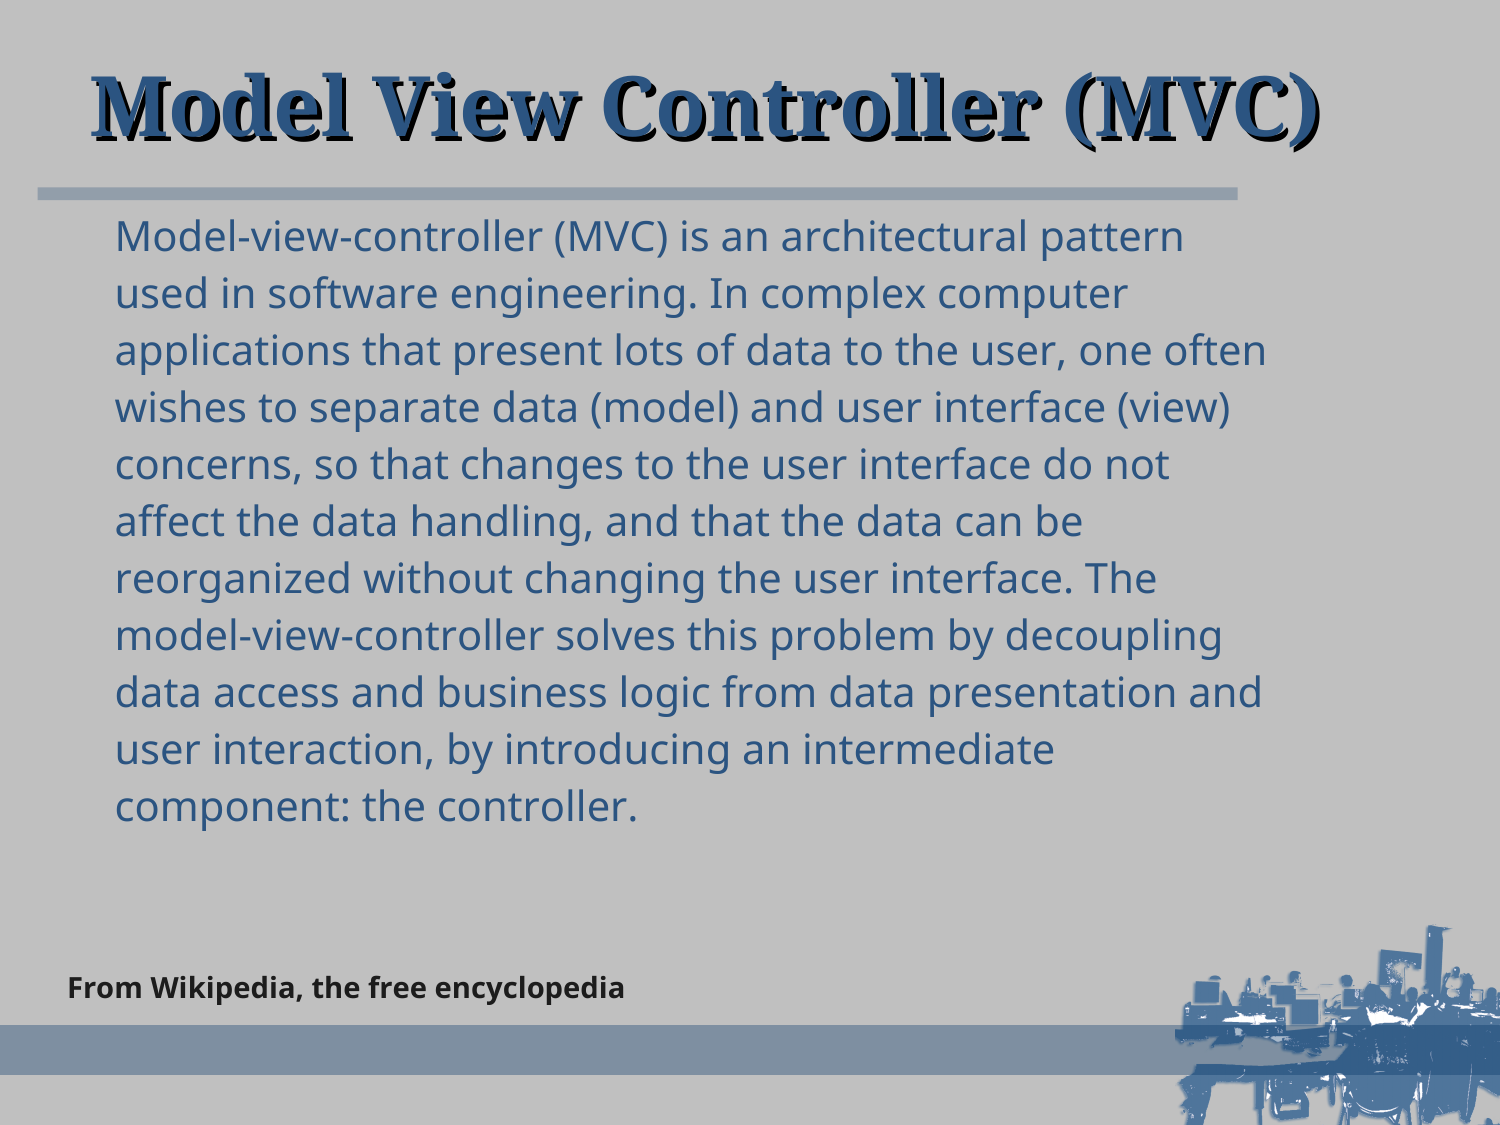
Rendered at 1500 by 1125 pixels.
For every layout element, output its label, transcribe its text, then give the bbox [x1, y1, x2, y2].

text_box Model-view-controller (MVC) is an architectural pattern used in software engineering. In complex computer applications that present lots of data to the user, one often wishes to separate data (model) and user interface (view) concerns, so that changes to the user interface do not affect the data handling, and that the data can be reorganized without changing the user interface. The model-view-controller solves this problem by decoupling data access and business logic from data presentation and user interaction, by introducing an intermediate component: the controller. [99, 198, 1288, 842]
title Model View Controller (MVC) [75, 35, 1426, 174]
text_box From Wikipedia, the free encyclopedia [52, 959, 649, 1016]
